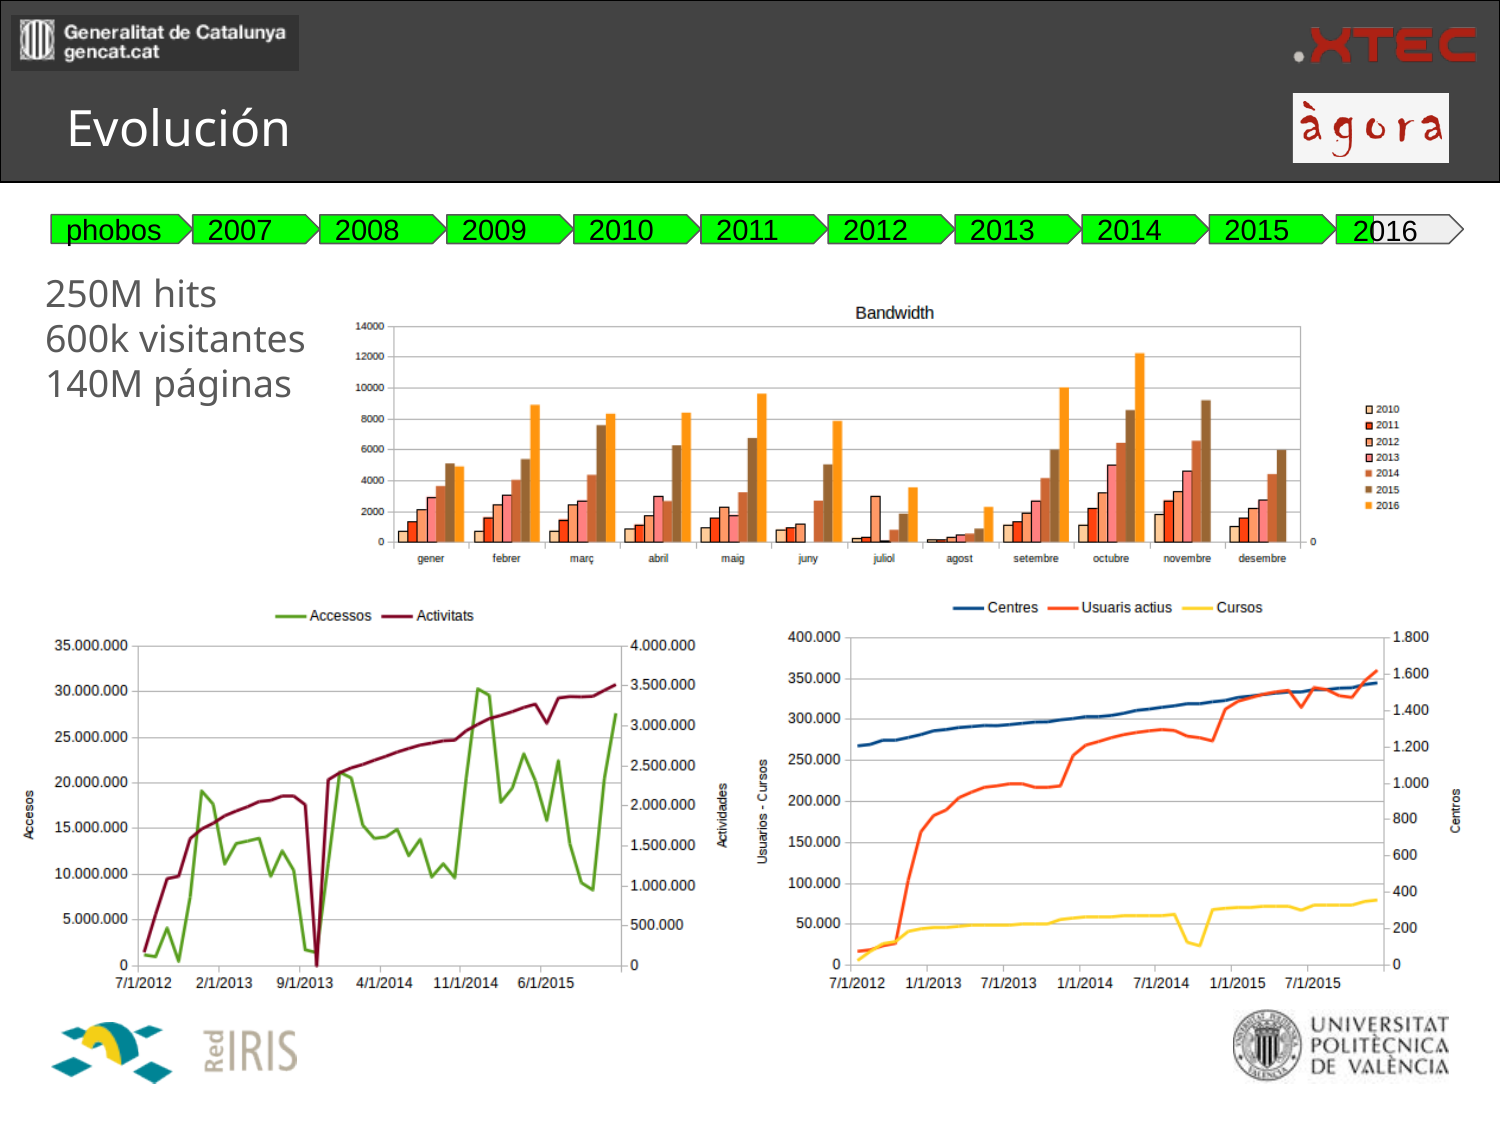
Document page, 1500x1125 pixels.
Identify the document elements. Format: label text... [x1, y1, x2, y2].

text_box 2009 [446, 214, 573, 244]
text_box 2014 [1082, 214, 1210, 244]
text_box 2013 [955, 214, 1082, 244]
picture [0, 589, 1481, 1000]
picture [1293, 23, 1480, 67]
text_box phobos [51, 214, 192, 244]
picture [338, 284, 1449, 573]
picture [51, 1022, 297, 1084]
text_box 2011 [700, 214, 828, 244]
picture [1233, 1009, 1449, 1084]
title Evolución [51, 81, 1449, 207]
text_box 2012 [828, 214, 955, 244]
text_box 2010 [573, 214, 700, 244]
picture [11, 15, 299, 71]
text_box 2016 [1337, 196, 1449, 244]
text_box 2007 [192, 214, 319, 244]
list 250M hits 600k visitantes 140M páginas [30, 254, 1428, 597]
text_box 2015 [1209, 214, 1336, 244]
text_box 2008 [319, 214, 446, 244]
text_box [1449, 214, 1464, 244]
